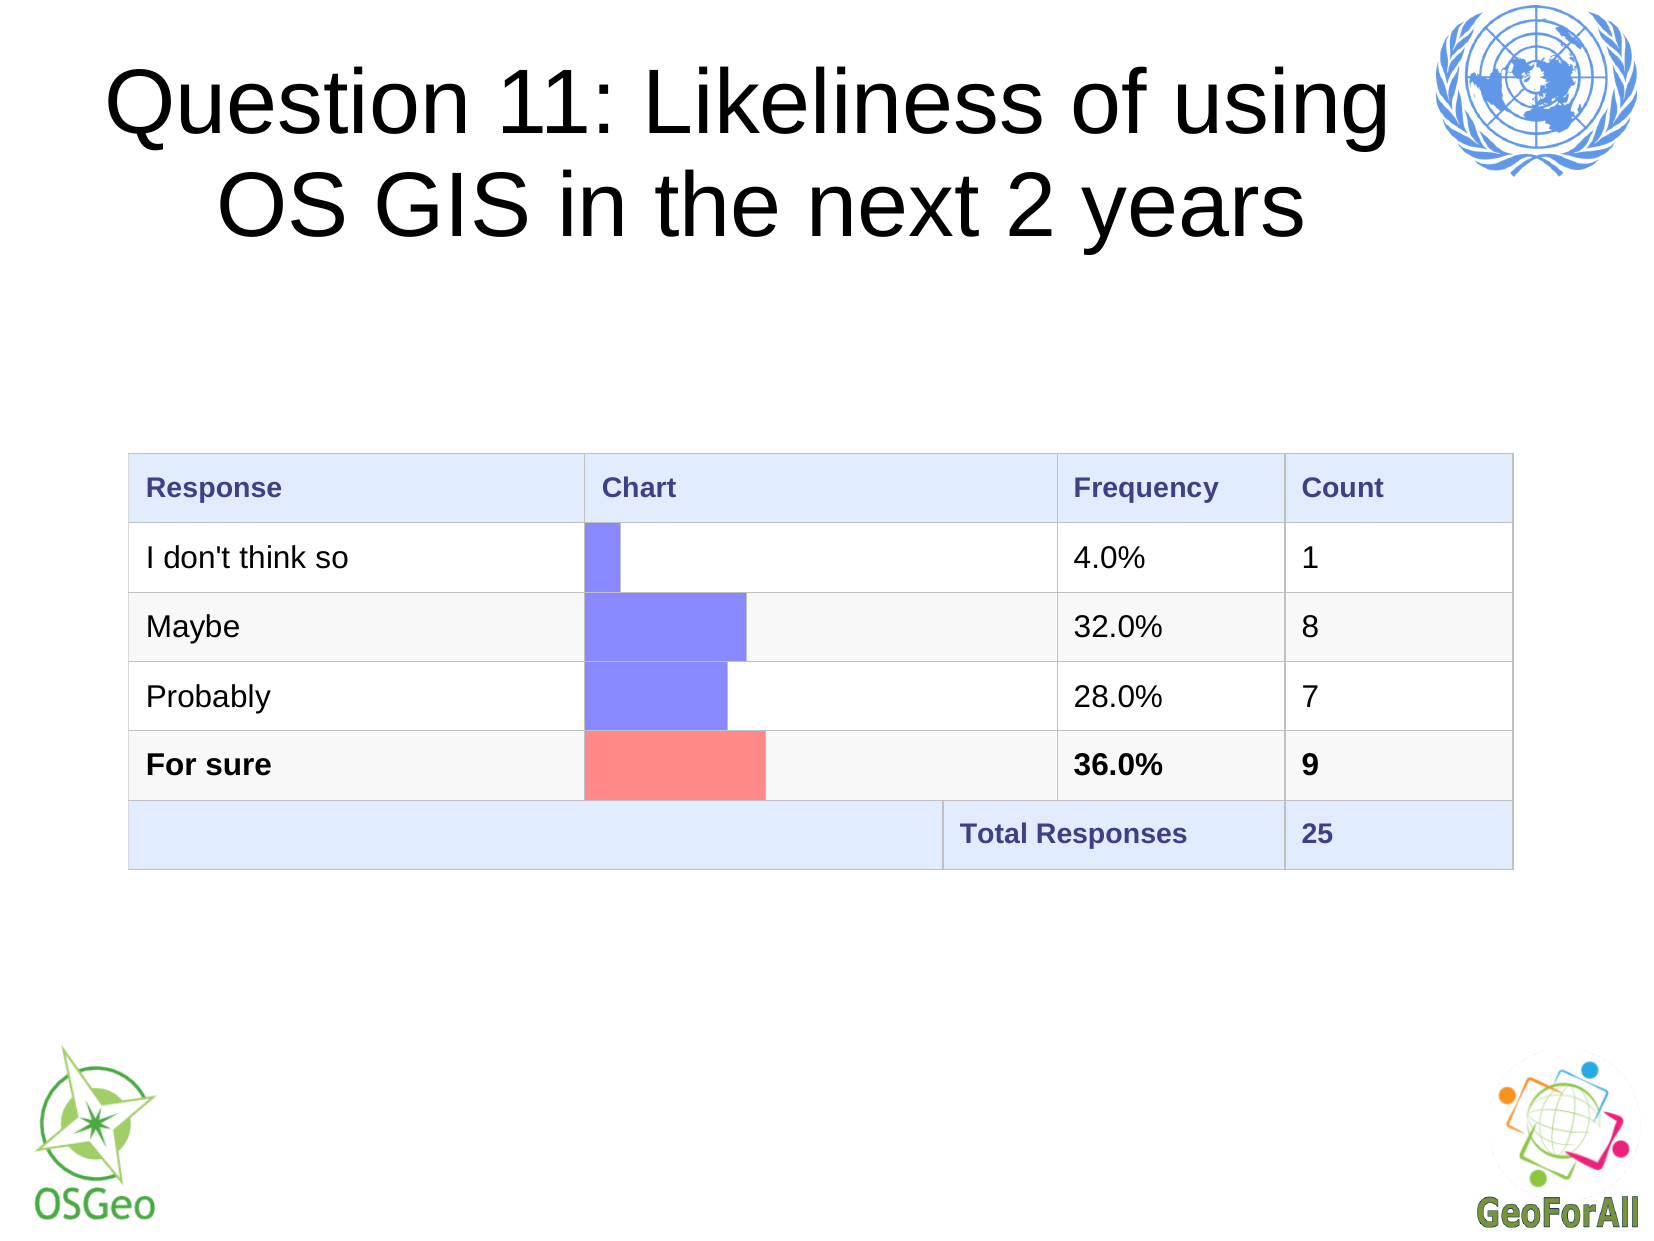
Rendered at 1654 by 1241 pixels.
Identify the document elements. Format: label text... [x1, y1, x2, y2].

picture [6, 1043, 184, 1221]
chart [128, 453, 1654, 914]
title Question 11: Likeliness of using OS GIS in the next 2 years [0, 0, 1542, 307]
picture [1437, 1048, 1654, 1241]
picture [1416, 5, 1654, 180]
